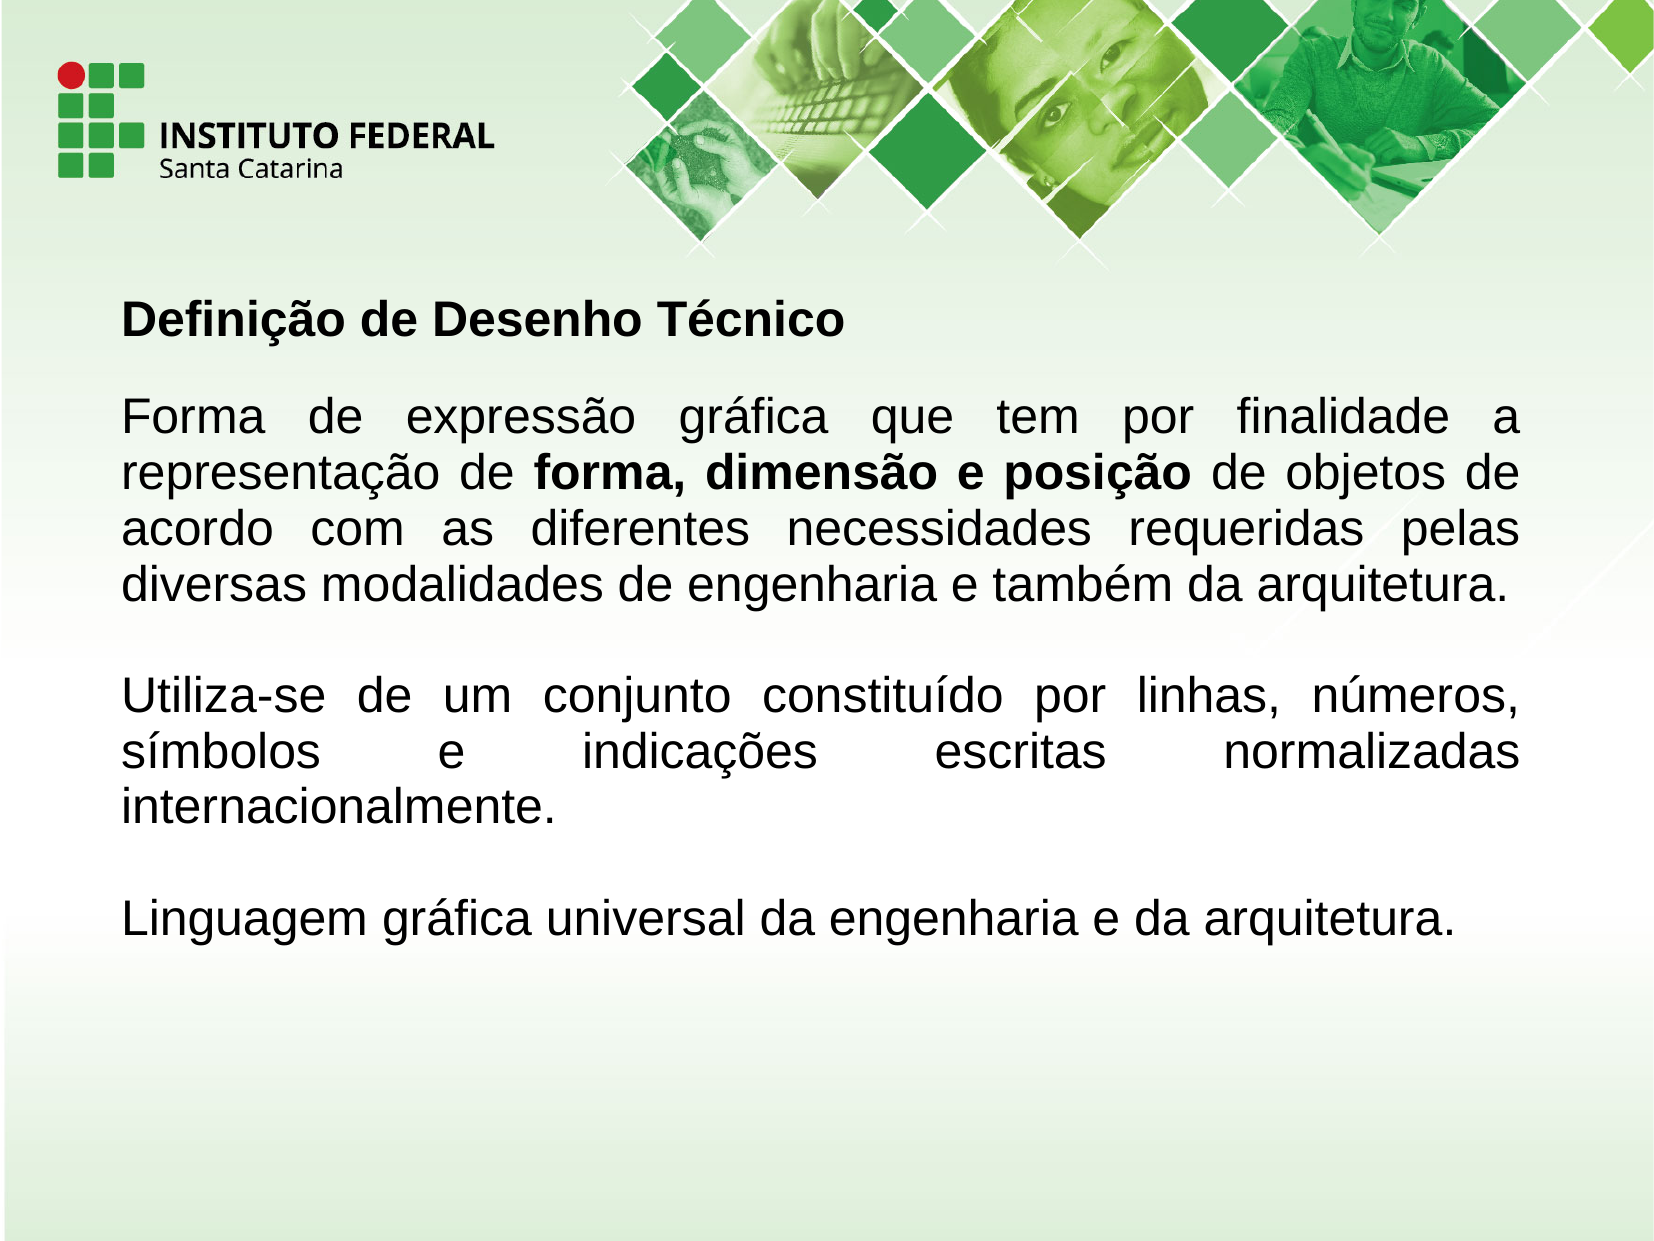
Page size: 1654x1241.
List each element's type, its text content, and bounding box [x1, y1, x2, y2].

text_box Definição de Desenho Técnico Forma de expressão gráfica que tem por finalidade a representação de forma, dimensão e posição de objetos de acordo com as diferentes necessidades requeridas pelas diversas modalidades de engenharia e também da arquitetura. Utiliza-se de um conjunto constituído por linhas, números, símbolos e indicações escritas normalizadas internacionalmente. Linguagem gráfica universal da engenharia e da arquitetura. [106, 283, 1536, 1075]
picture [1, 0, 1654, 1241]
